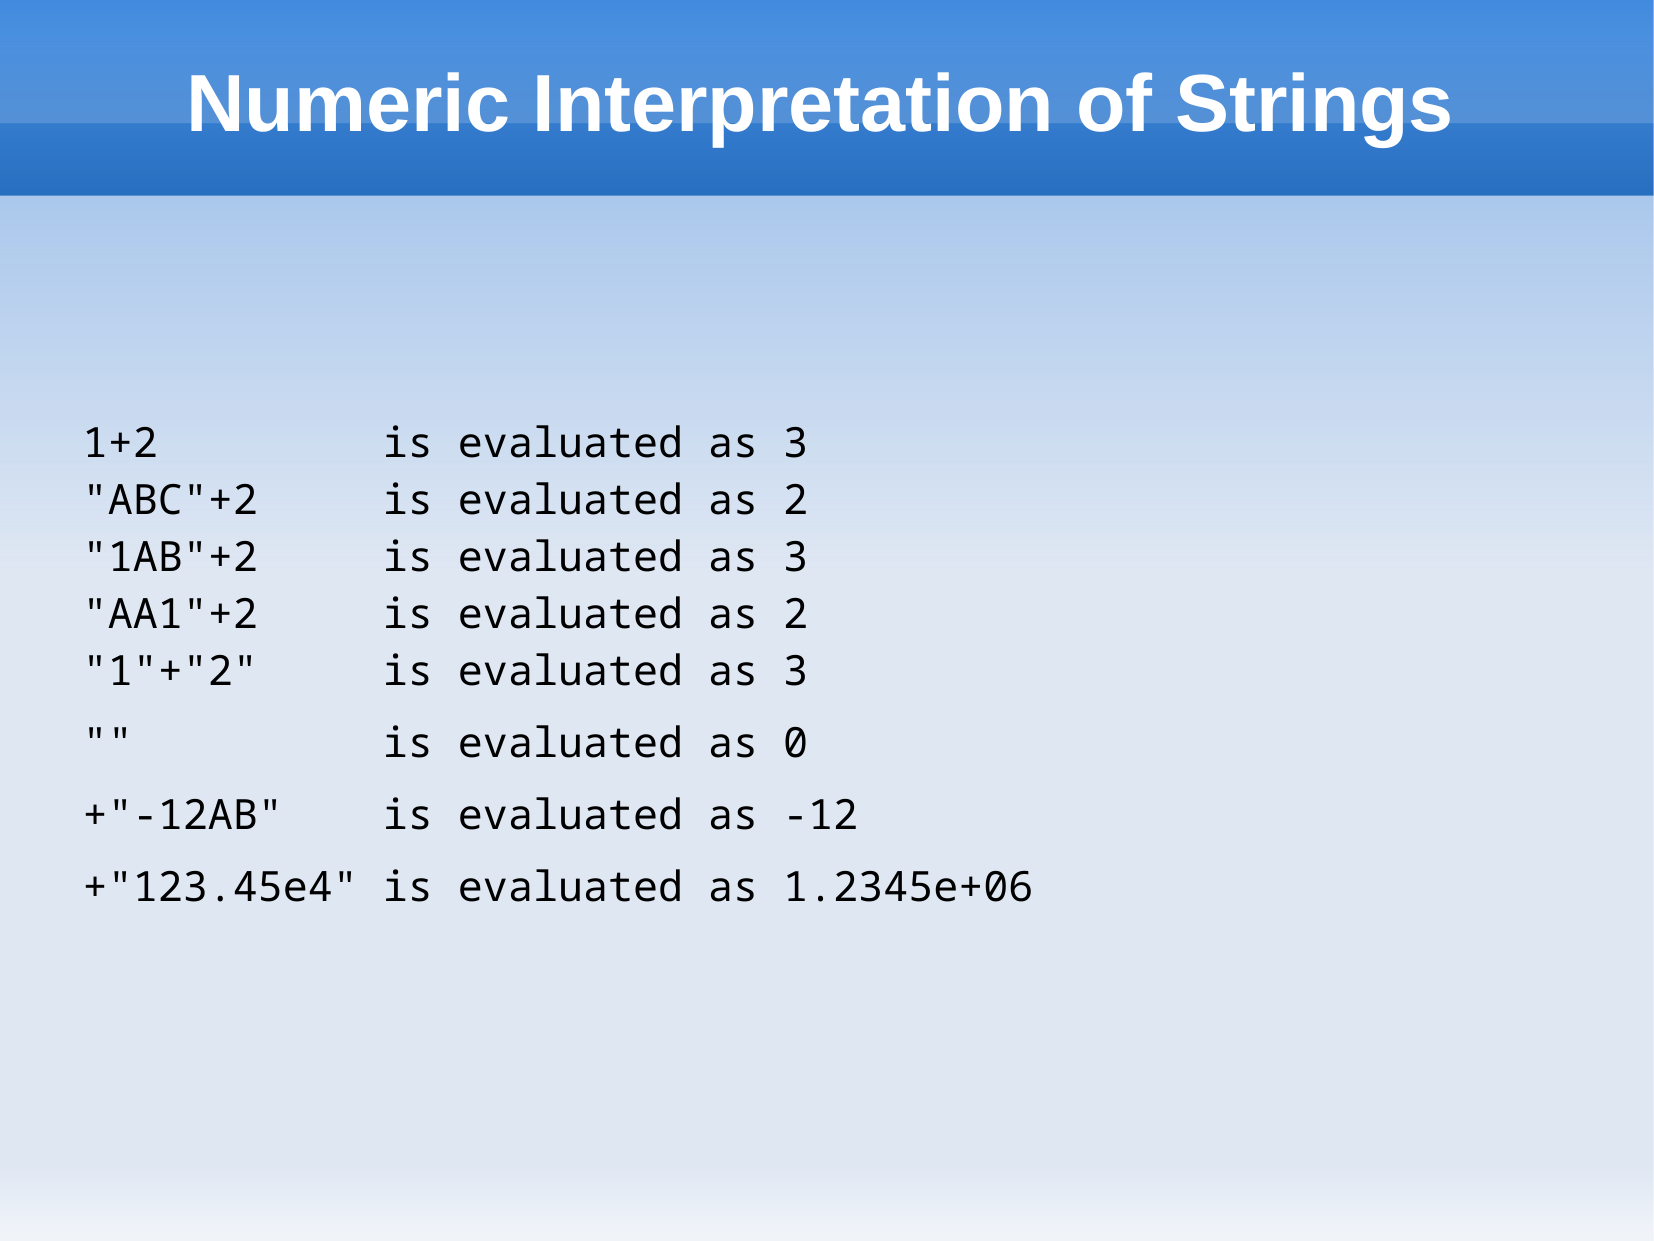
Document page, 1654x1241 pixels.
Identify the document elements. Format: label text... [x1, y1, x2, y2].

subtitle 1+2 is evaluated as 3 "ABC"+2 is evaluated as 2 "1AB"+2 is evaluated as 3 "AA1"+2 is evaluated as 2 "1"+"2" is evaluated as 3 "" is evaluated as 0 +"-12AB" is evaluated as -12 +"123.45e4" is evaluated as 1.2345e+06 [82, 290, 1571, 1109]
title Numeric Interpretation of Strings [76, 0, 1565, 208]
picture [0, 0, 1654, 1241]
